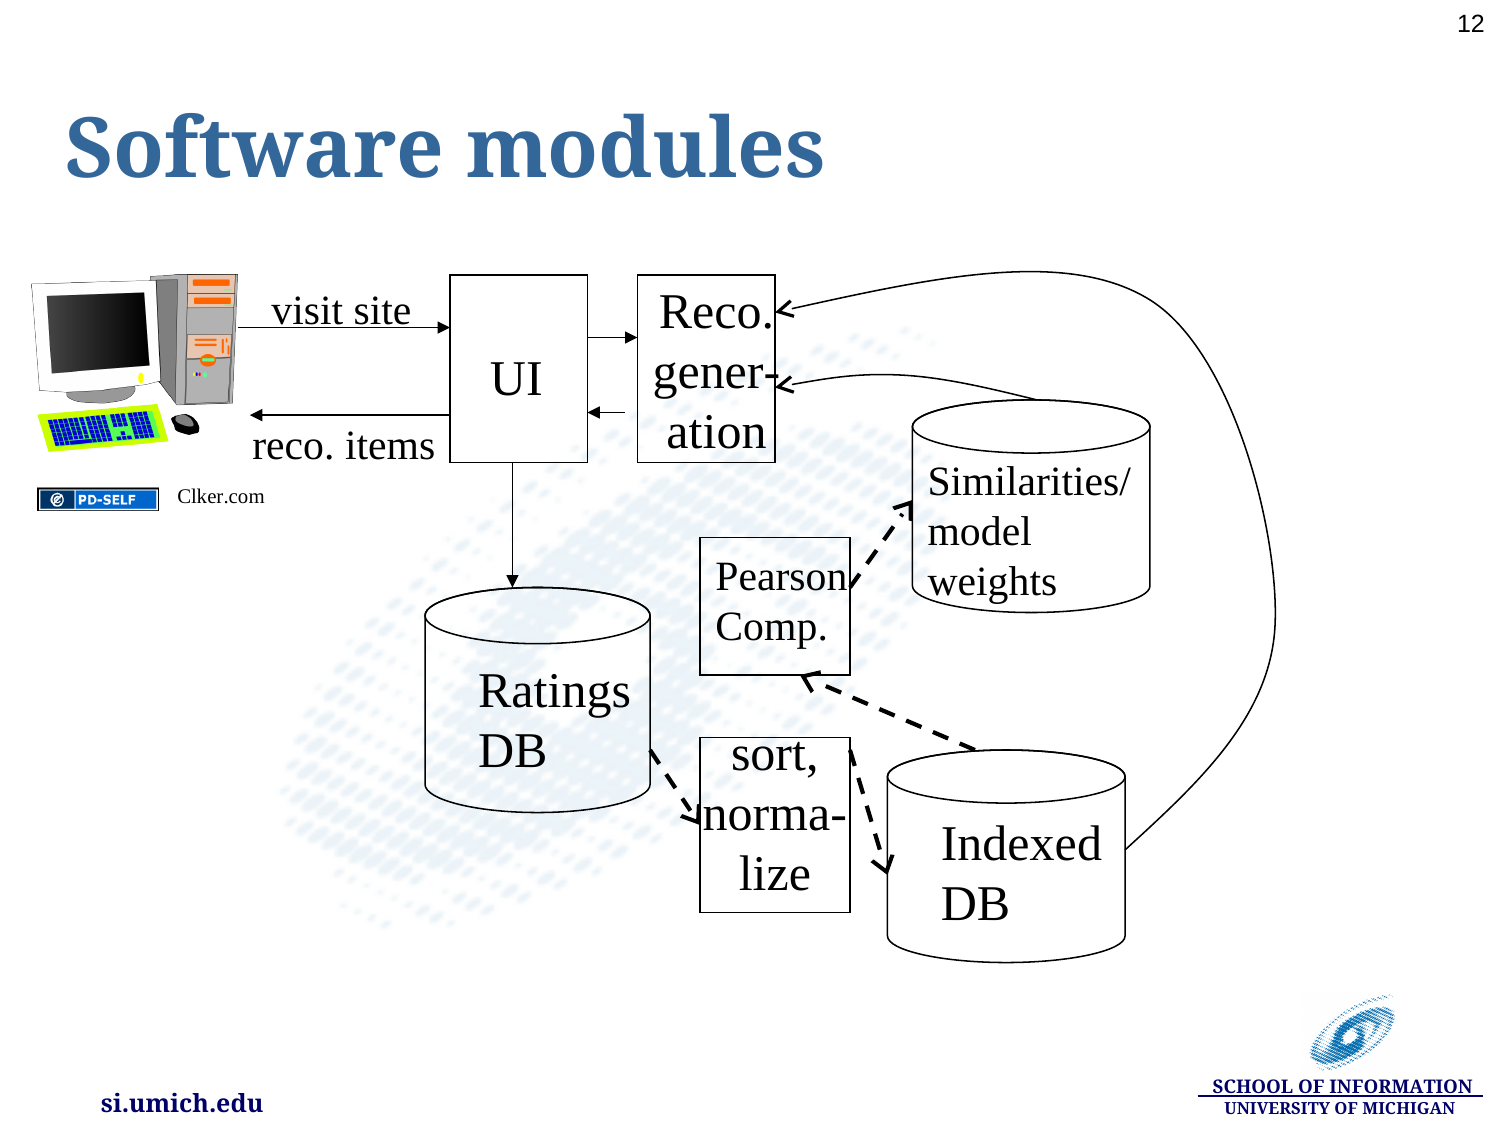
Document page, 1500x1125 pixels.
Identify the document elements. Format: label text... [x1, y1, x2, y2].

picture [889, 751, 1000, 802]
picture [426, 589, 649, 642]
picture [31, 270, 1000, 953]
text_box sort, norma- lize [687, 712, 863, 908]
title Software modules [50, 49, 1326, 238]
picture [914, 433, 943, 446]
picture [426, 622, 649, 811]
picture [37, 487, 159, 511]
text_box visit site [256, 275, 427, 341]
picture [1299, 987, 1401, 1073]
text_box <number> [1337, 0, 1500, 51]
text_box Indexed DB [925, 802, 1118, 938]
text_box UI [475, 337, 558, 413]
picture [451, 276, 587, 462]
text_box Reco. gener- ation [637, 274, 775, 463]
text_box Similarities/model weights [912, 446, 1150, 612]
text_box reco. items [237, 410, 451, 476]
text_box Pearson Comp. [700, 541, 864, 657]
text_box Clker.com [162, 474, 276, 513]
picture [889, 783, 1000, 953]
picture [914, 402, 1000, 446]
text_box Ratings DB [463, 649, 647, 786]
